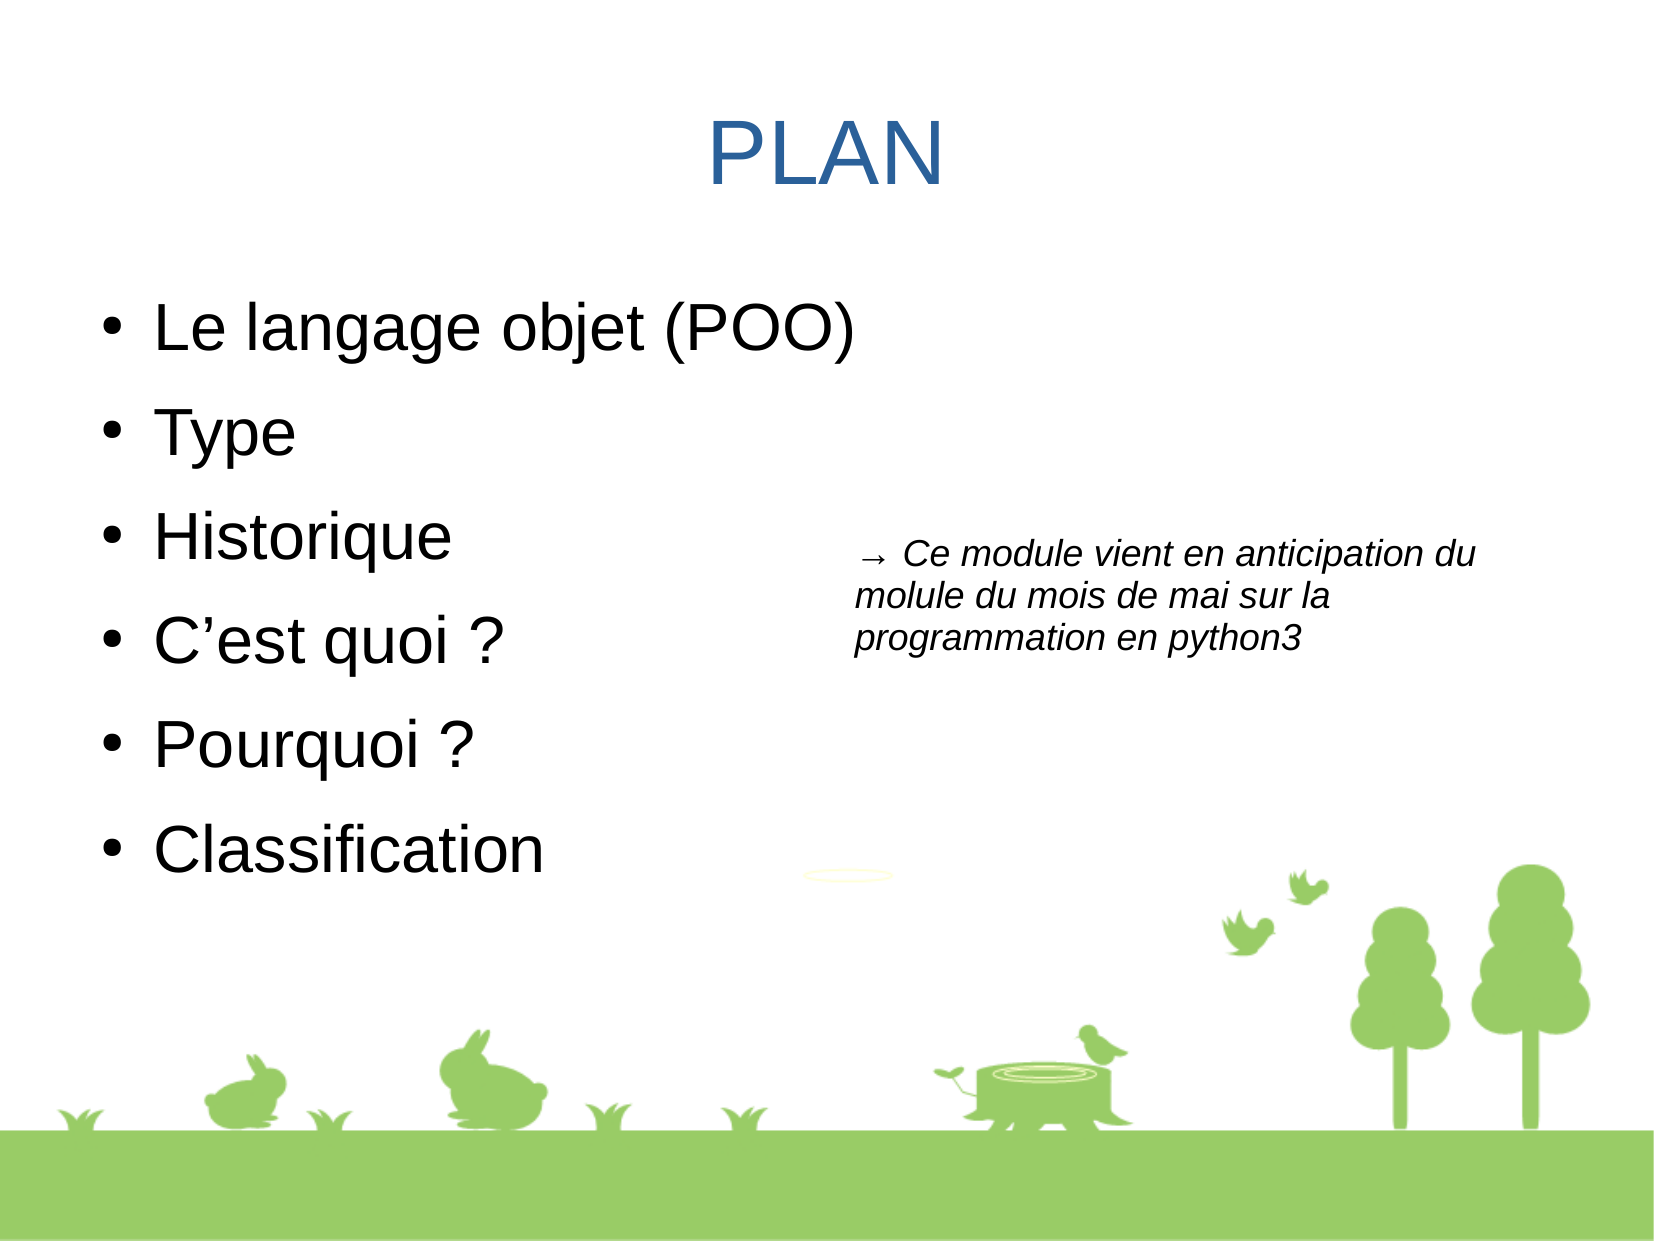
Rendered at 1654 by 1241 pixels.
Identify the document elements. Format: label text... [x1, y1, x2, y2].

list Le langage objet (POO) Type Historique C’est quoi ? Pourquoi ? Classification [82, 290, 1571, 1010]
text_box → Ce module vient en anticipation du molule du mois de mai sur la programmation en python3 [840, 525, 1561, 708]
picture [0, 0, 1654, 1241]
title PLAN [82, 49, 1571, 257]
